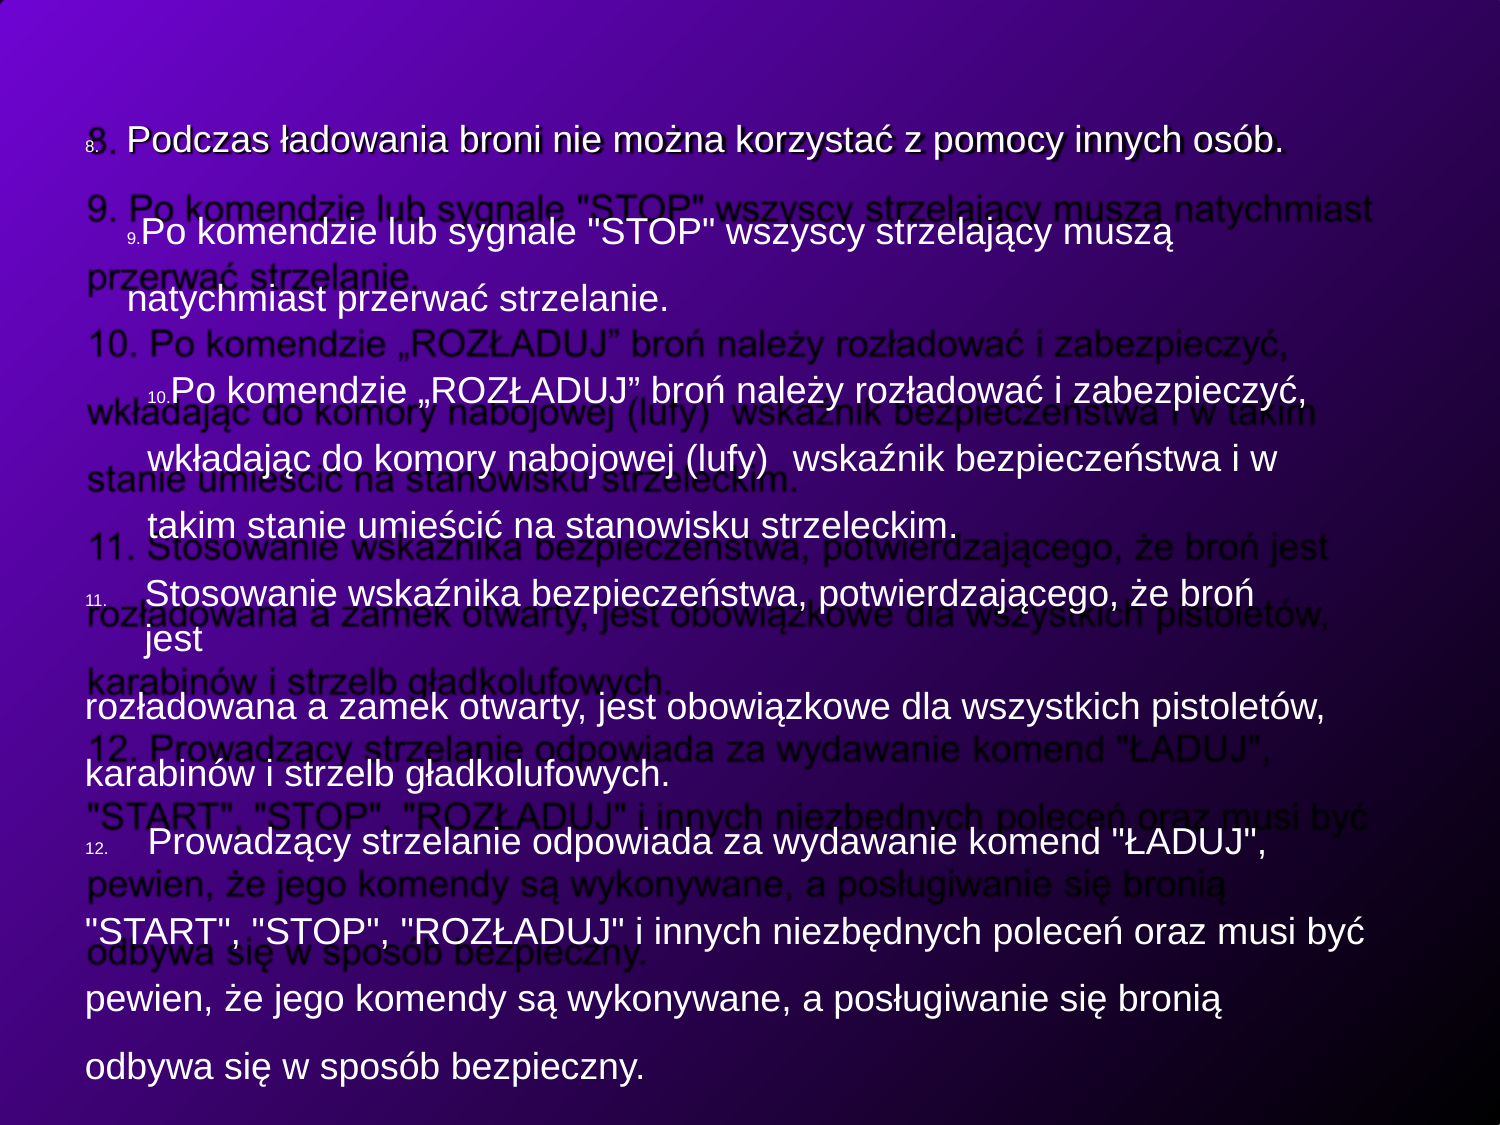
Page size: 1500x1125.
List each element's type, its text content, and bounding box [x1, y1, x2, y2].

text_box Podczas ładowania broni nie można korzystać z pomocy innych osób. Po komendzie lub sygnale "STOP" wszyscy strzelający muszą natychmiast przerwać strzelanie. Po komendzie „ROZŁADUJ” broń należy rozładować i zabezpieczyć, wkładając do komory nabojowej (lufy) wskaźnik bezpieczeństwa i w takim stanie umieścić na stanowisku strzeleckim. Stosowanie wskaźnika bezpieczeństwa, potwierdzającego, że broń jest rozładowana a zamek otwarty, jest obowiązkowe dla wszystkich pistoletów, karabinów i strzelb gładkolufowych. Prowadzący strzelanie odpowiada za wydawanie komend "ŁADUJ", "START", "STOP", "ROZŁADUJ" i innych niezbędnych poleceń oraz musi być pewien, że jego komendy są wykonywane, a posługiwanie się bronią odbywa się w sposób bezpieczny. [83, 90, 1373, 1087]
picture [0, 0, 1500, 1125]
